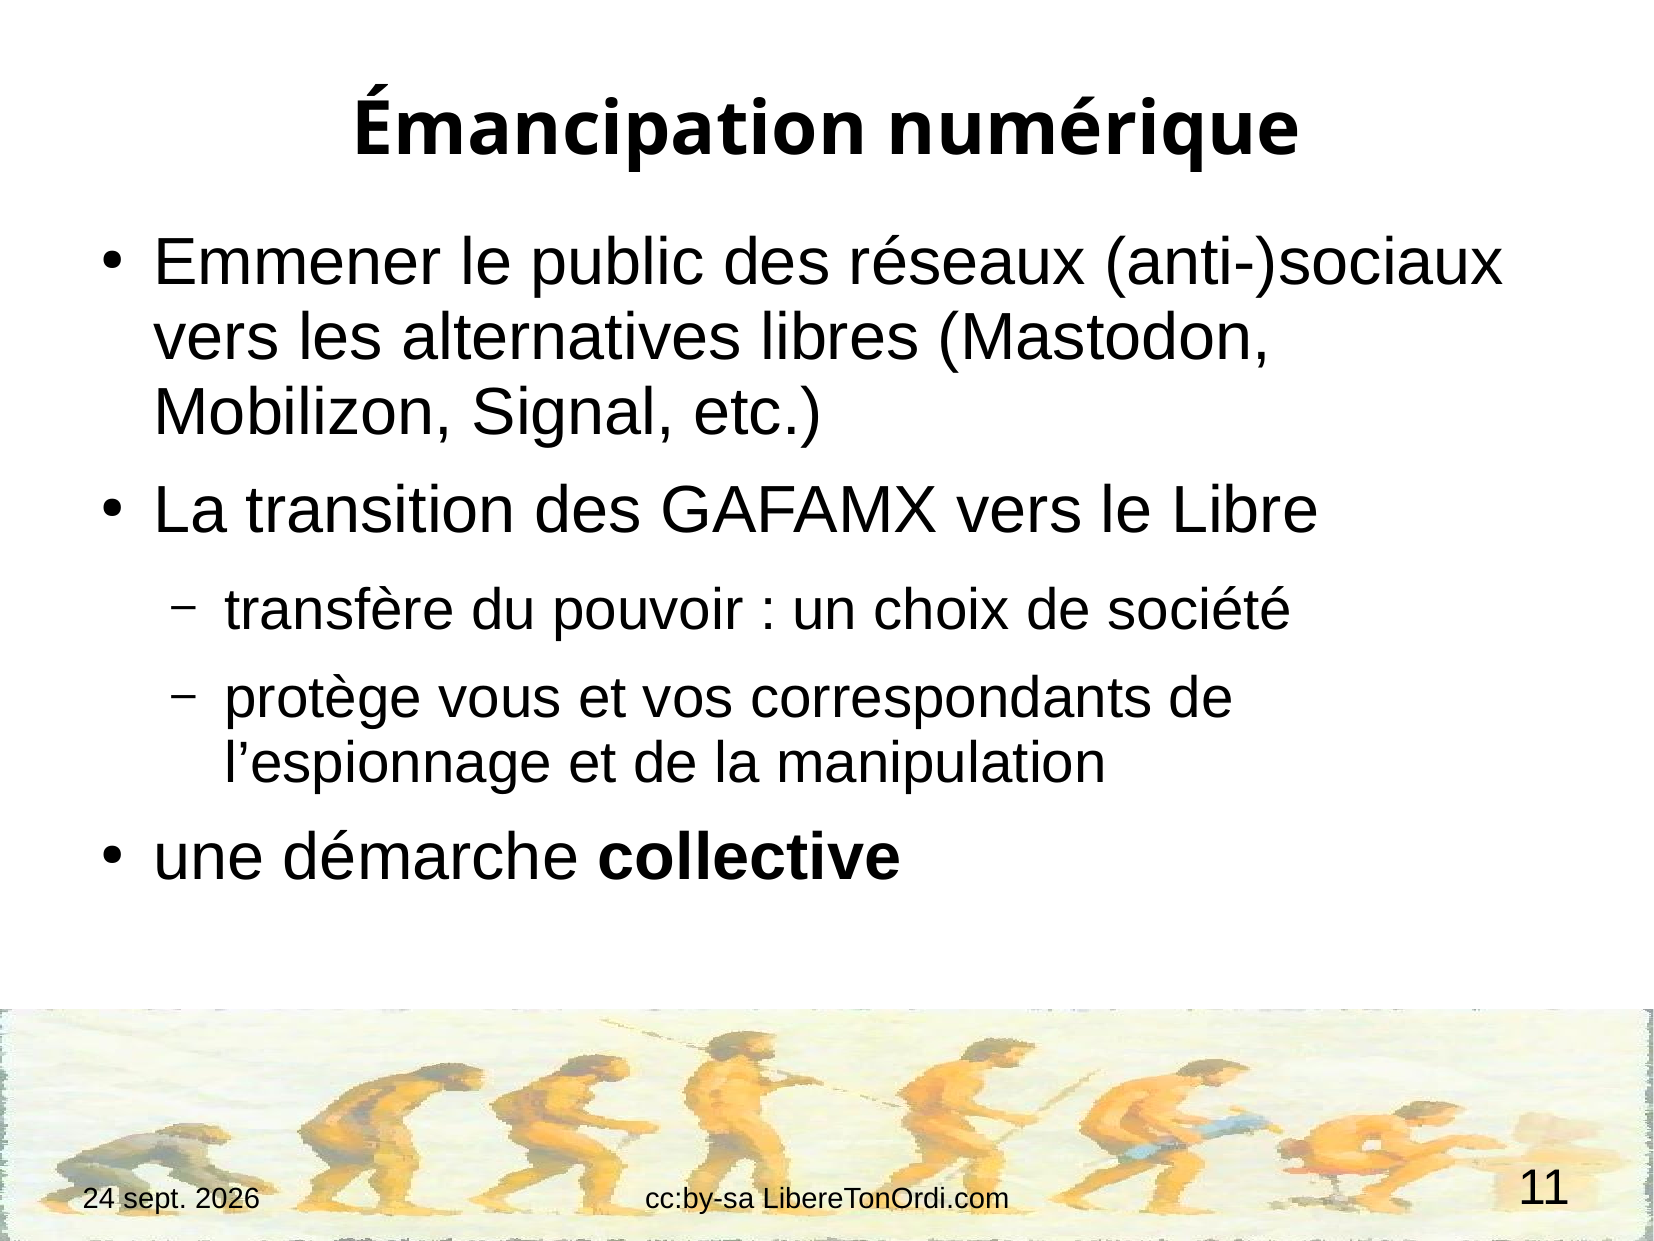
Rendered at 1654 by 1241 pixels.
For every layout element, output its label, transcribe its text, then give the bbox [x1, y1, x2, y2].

picture [0, 1009, 1654, 1241]
list Emmener le public des réseaux (anti-)sociaux vers les alternatives libres (Mastodon, Mobilizon, Signal, etc.) La transition des GAFAMX vers le Libre transfère du pouvoir : un choix de société protège vous et vos correspondants de l’espionnage et de la manipulation une démarche collective [82, 224, 1571, 1010]
title Émancipation numérique [82, 49, 1571, 201]
